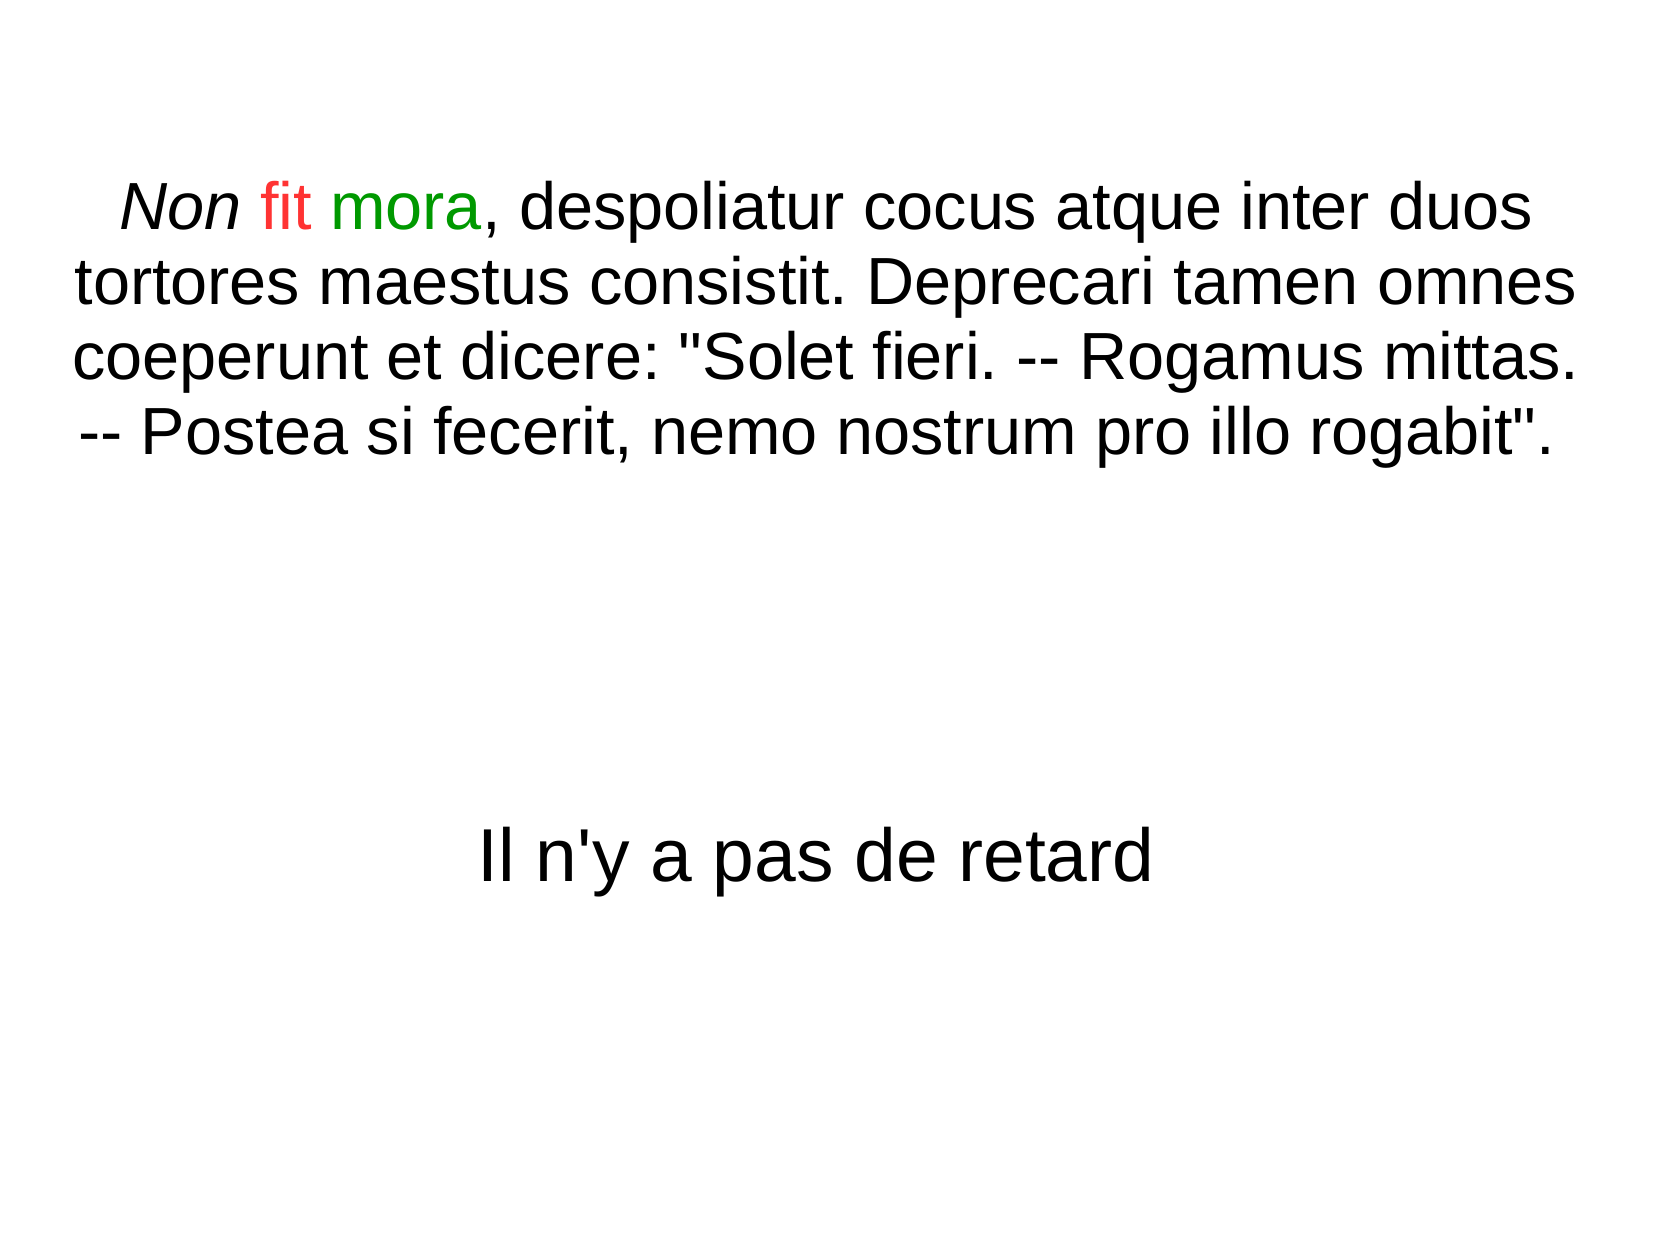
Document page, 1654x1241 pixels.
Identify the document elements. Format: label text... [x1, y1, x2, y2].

title Non fit mora, despoliatur cocus atque inter duos tortores maestus consistit. Deprecari tamen omnes coeperunt et dicere: "Solet fieri. -- Rogamus mittas. -- Postea si fecerit, nemo nostrum pro illo rogabit". [47, 35, 1607, 603]
subtitle Il n'y a pas de retard [82, 602, 1571, 1109]
